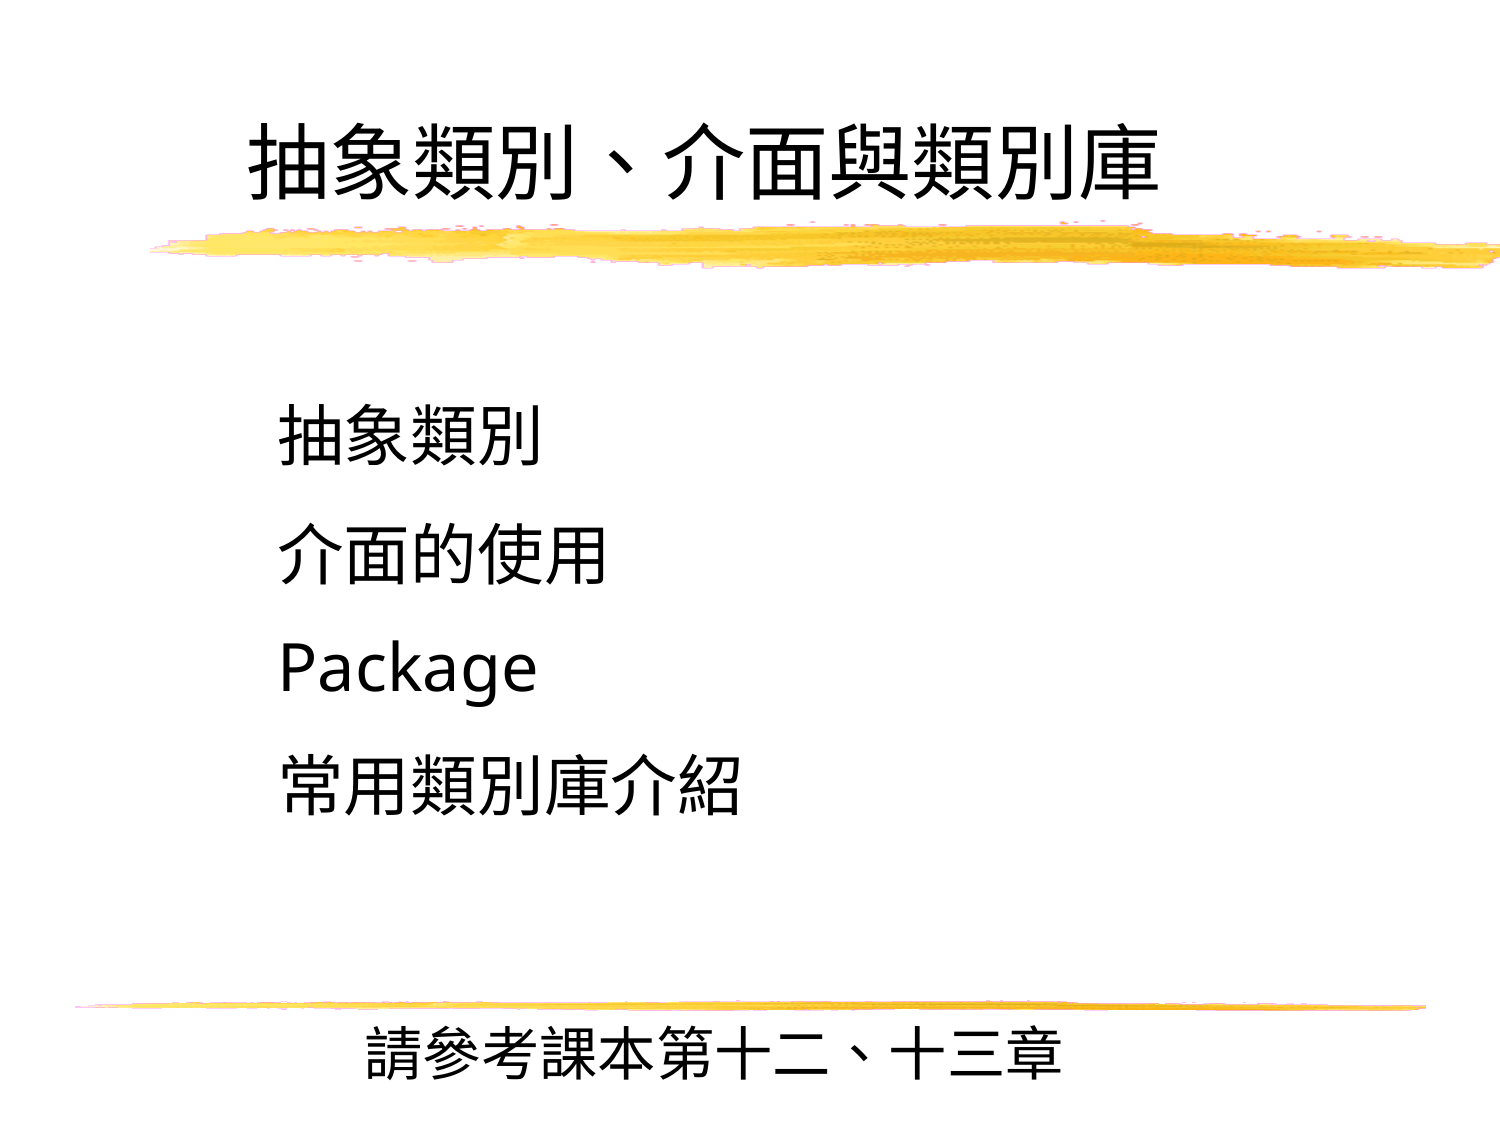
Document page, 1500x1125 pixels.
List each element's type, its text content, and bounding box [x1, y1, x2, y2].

text_box 請參考課本第十二、十三章 [350, 999, 1199, 1086]
title 抽象類別、介面與類別庫 [66, 37, 1342, 225]
picture [75, 999, 350, 1013]
picture [150, 215, 1500, 279]
picture [1199, 999, 1426, 1013]
list 抽象類別 介面的使用 Package 常用類別庫介紹 [262, 375, 1313, 938]
